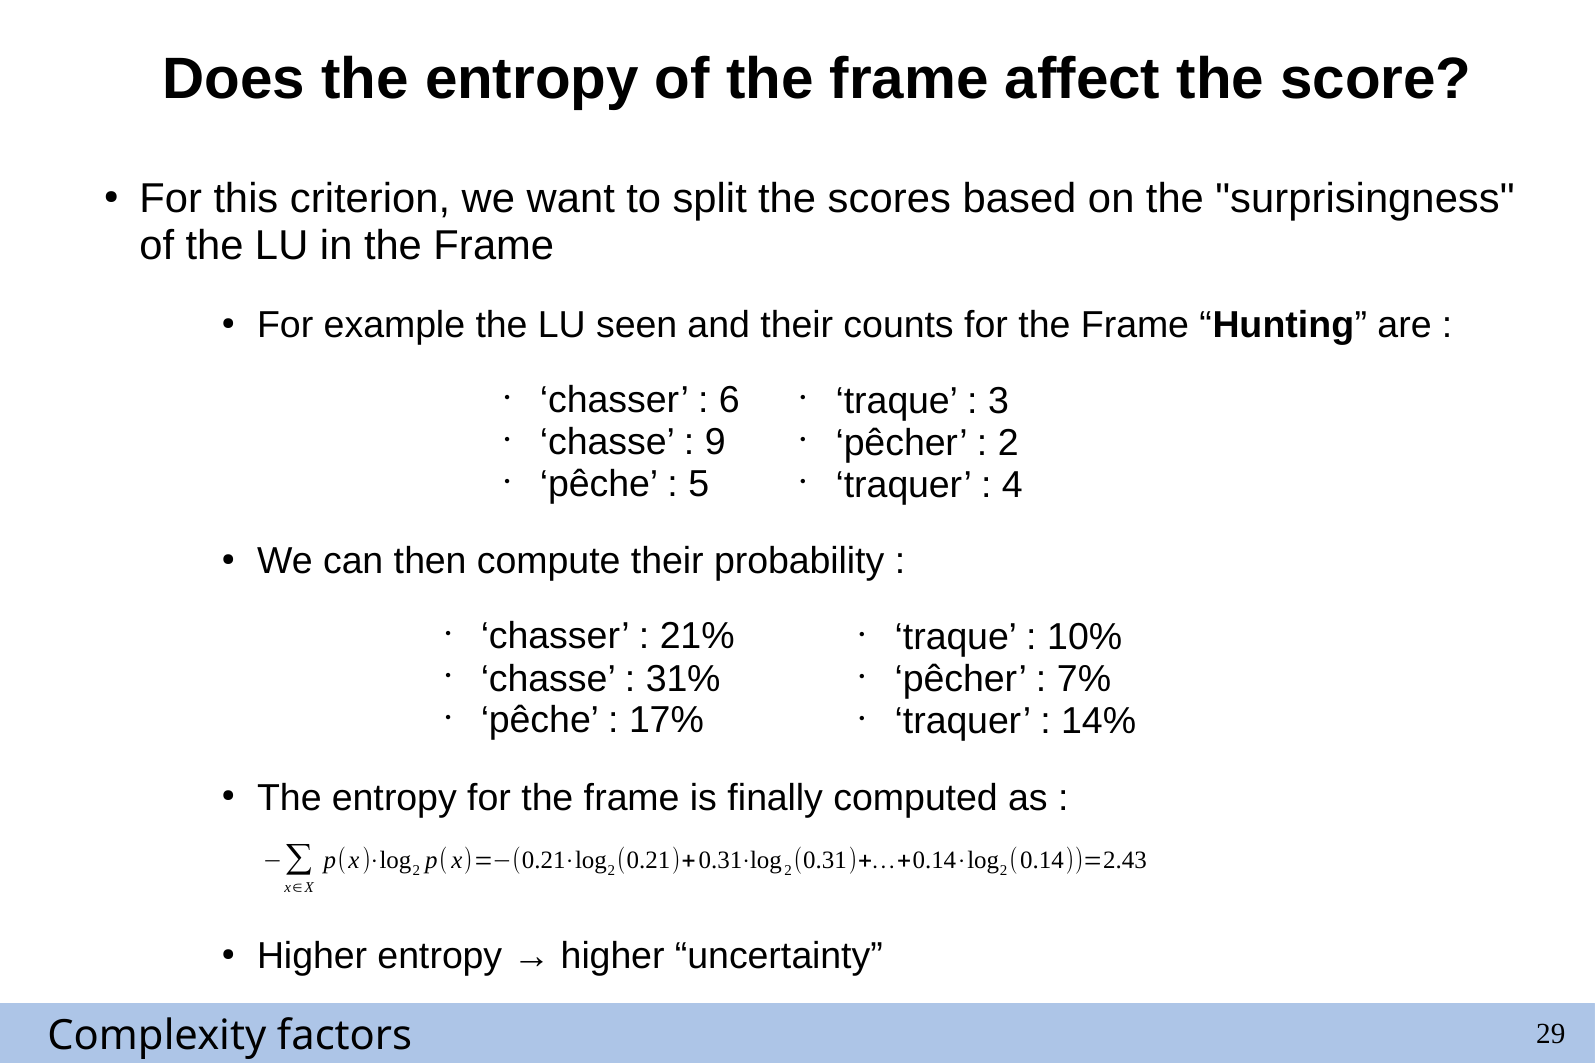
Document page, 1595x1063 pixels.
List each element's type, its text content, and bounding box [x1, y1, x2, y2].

text_box For example the LU seen and their counts for the Frame “Hunting” are : [206, 296, 1545, 354]
text_box The entropy for the frame is finally computed as : [206, 768, 1545, 826]
title Complexity factors [47, 980, 1483, 1063]
text_box ‘traque’ : 10% ‘pêcher’ : 7% ‘traquer’ : 14% [844, 608, 1164, 749]
text_box ‘chasser’ : 21% ‘chasse’ : 31% ‘pêche’ : 17% [430, 607, 896, 749]
text_box ‘chasser’ : 6 ‘chasse’ : 9 ‘pêche’ : 5 [489, 371, 785, 513]
text_box We can then compute their probability : [206, 532, 1545, 590]
text_box ‘traque’ : 3 ‘pêcher’ : 2 ‘traquer’ : 4 [785, 371, 1105, 513]
text_box For this criterion, we want to split the scores based on the "surprisingness" of the LU in the Frame [89, 167, 1552, 276]
chart [262, 843, 1148, 895]
text_box Higher entropy → higher “uncertainty” [206, 927, 1545, 985]
title Does the entropy of the frame affect the score? [100, 33, 1536, 118]
